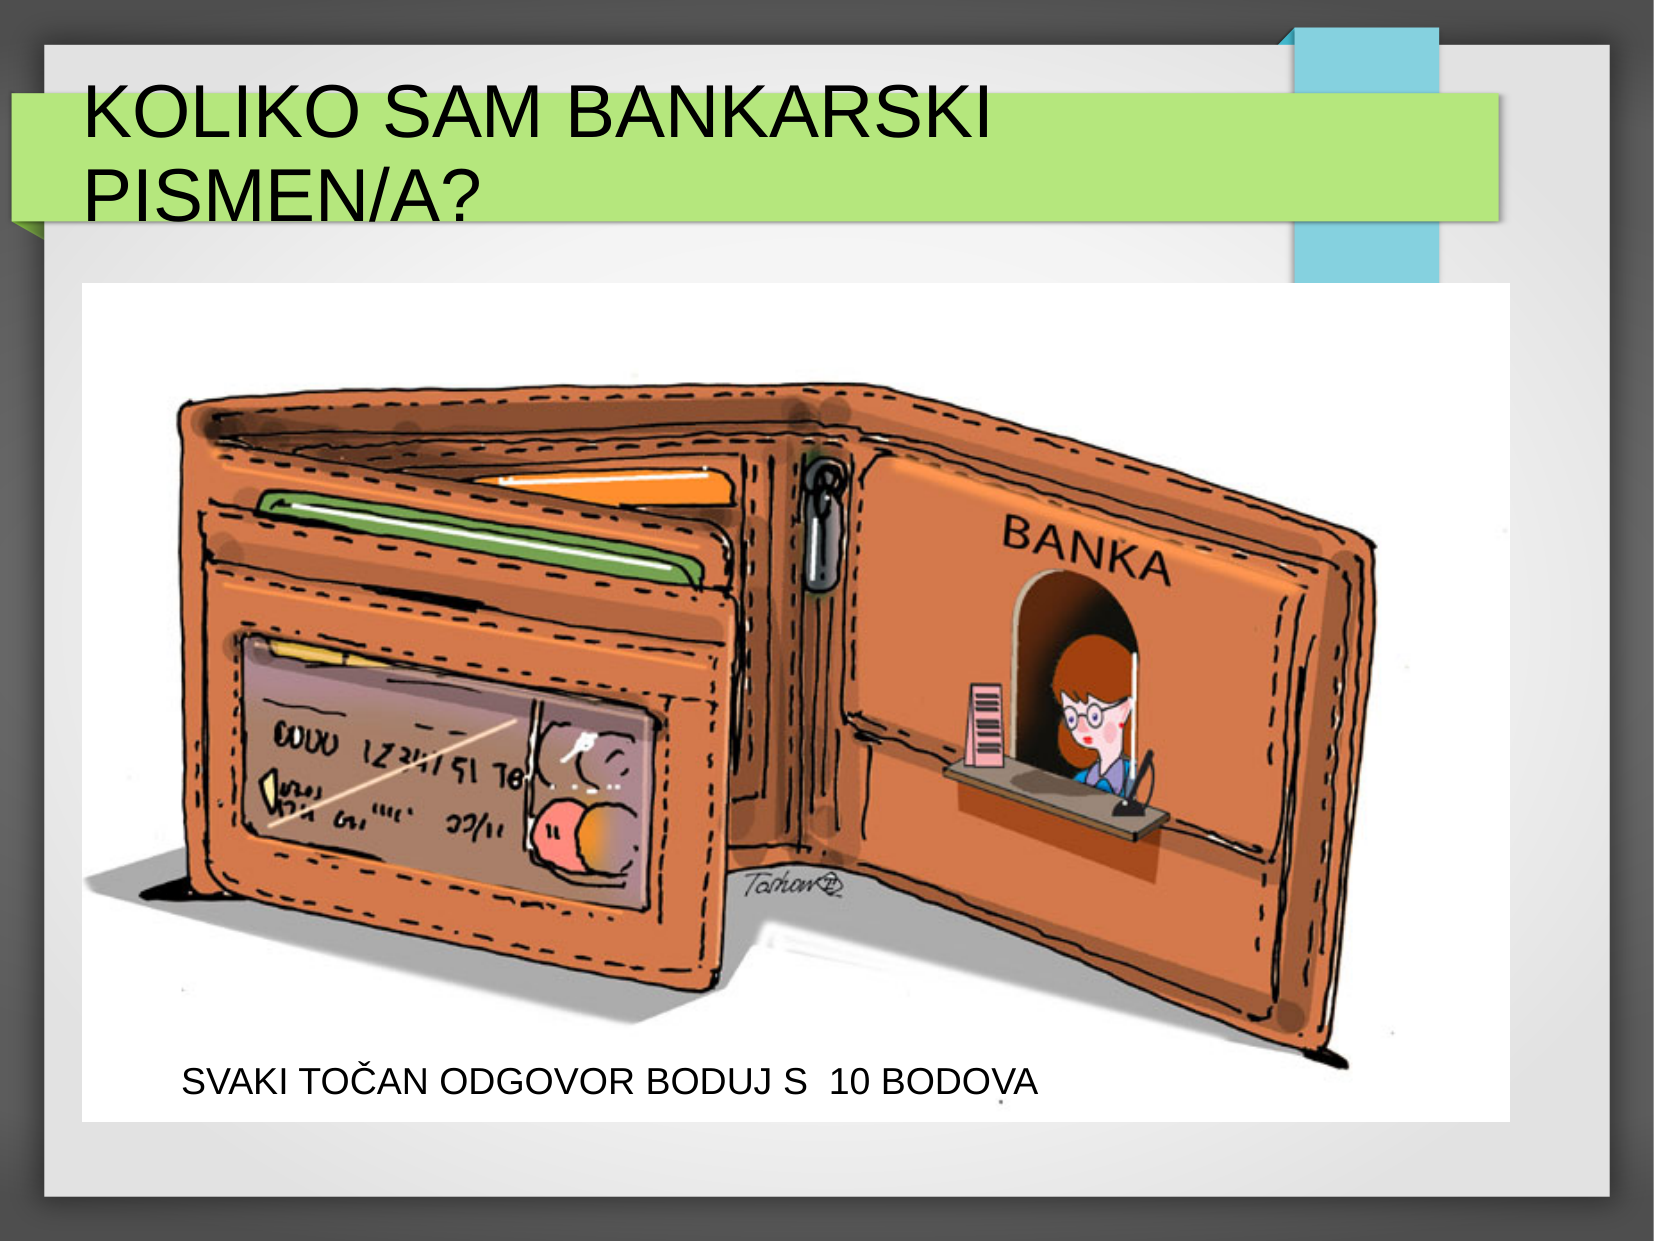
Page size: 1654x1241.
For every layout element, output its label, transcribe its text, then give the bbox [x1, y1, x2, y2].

picture [0, 0, 1654, 1241]
title KOLIKO SAM BANKARSKI PISMEN/A? [82, 69, 1264, 238]
text_box SVAKI TOČAN ODGOVOR BODUJ S 10 BODOVA [166, 1053, 1075, 1111]
